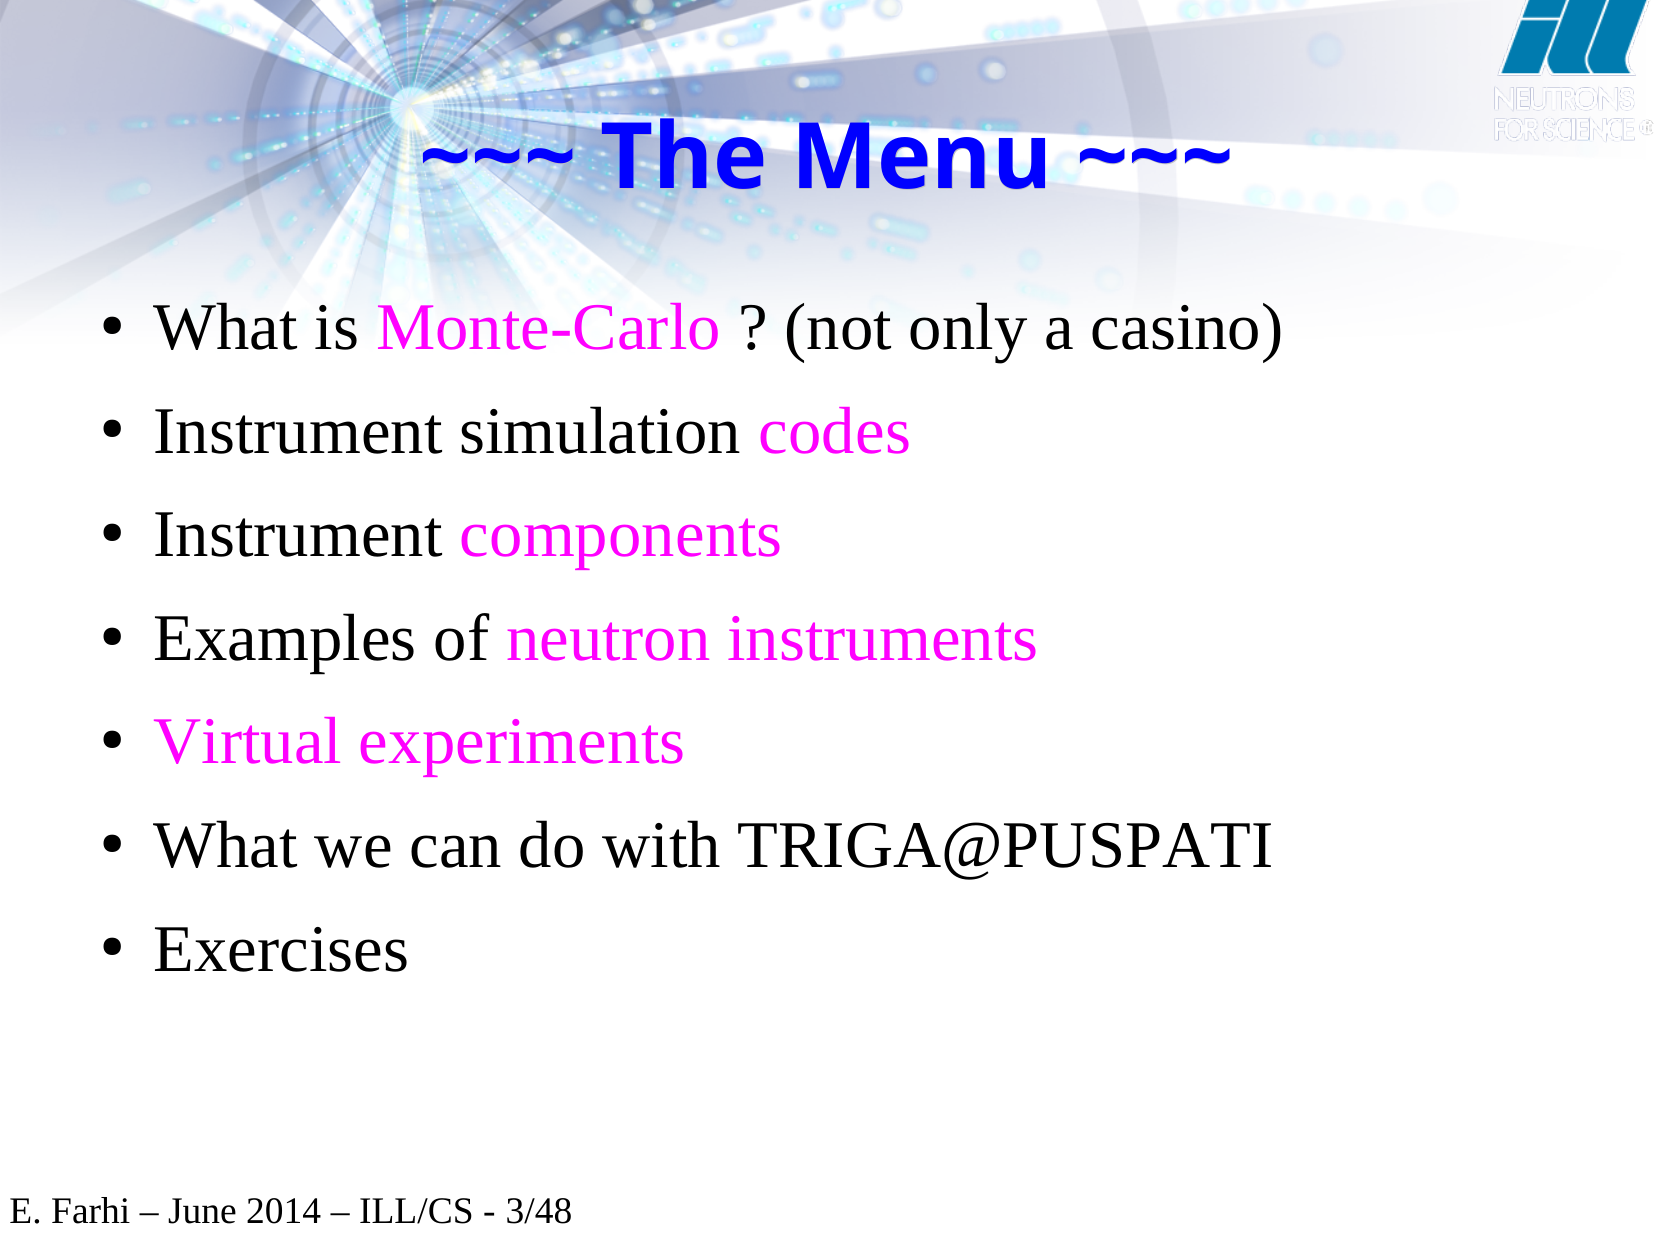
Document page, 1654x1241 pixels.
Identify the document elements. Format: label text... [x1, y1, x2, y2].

list What is Monte-Carlo ? (not only a casino) Instrument simulation codes Instrument components Examples of neutron instruments Virtual experiments What we can do with TRIGA@PUSPATI Exercises [82, 290, 1538, 1090]
picture [0, 0, 1654, 355]
title ~~~ The Menu ~~~ [82, 49, 1571, 257]
